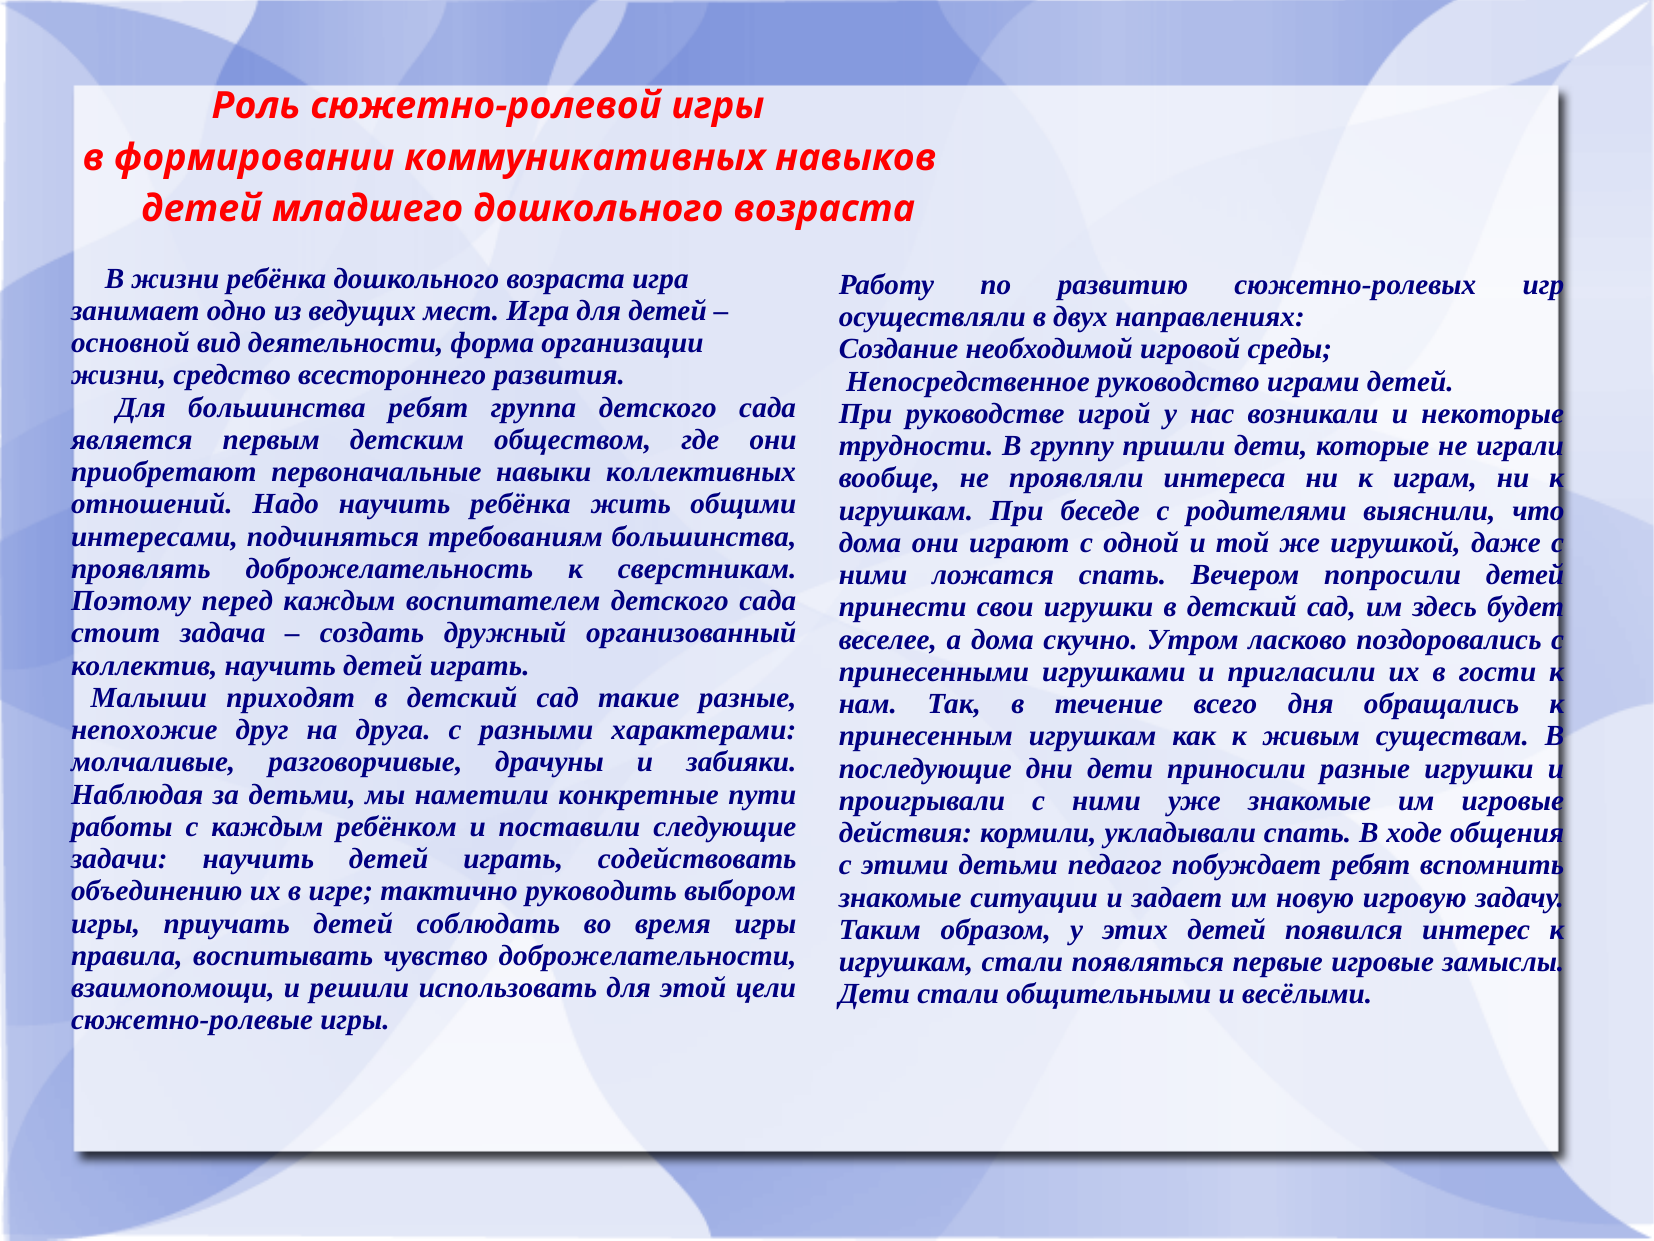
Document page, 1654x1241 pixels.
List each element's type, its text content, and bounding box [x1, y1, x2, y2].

list В жизни ребёнка дошкольного возраста игра занимает одно из ведущих мест. Игра для детей – основной вид деятельности, форма организации жизни, средство всестороннего развития. Для большинства ребят группа детского сада является первым детским обществом, где они приобретают первоначальные навыки коллективных отношений. Надо научить ребёнка жить общими интересами, подчиняться требованиям большинства, проявлять доброжелательность к сверстникам. Поэтому перед каждым воспитателем детского сада стоит задача – создать дружный организованный коллектив, научить детей играть. Малыши приходят в детский сад такие разные, непохожие друг на друга. с разными характерами: молчаливые, разговорчивые, драчуны и забияки. Наблюдая за детьми, мы наметили конкретные пути работы с каждым ребёнком и поставили следующие задачи: научить детей играть, содействовать объединению их в игре; тактично руководить выбором игры, приучать детей соблюдать во время игры правила, воспитывать чувство доброжелательности, взаимопомощи, и решили использовать для этой цели сюжетно-ролевые игры. [71, 206, 798, 1182]
list Работу по развитию сюжетно-ролевых игр осуществляли в двух направлениях: Создание необходимой игровой среды; Непосредственное руководство играми детей. При руководстве игрой у нас возникали и некоторые трудности. В группу пришли дети, которые не играли вообще, не проявляли интереса ни к играм, ни к игрушкам. При беседе с родителями выяснили, что дома они играют с одной и той же игрушкой, даже с ними ложатся спать. Вечером попросили детей принести свои игрушки в детский сад, им здесь будет веселее, а дома скучно. Утром ласково поздоровались с принесенными игрушками и пригласили их в гости к нам. Так, в течение всего дня обращались к принесенным игрушкам как к живым существам. В последующие дни дети приносили разные игрушки и проигрывали с ними уже знакомые им игровые действия: кормили, укладывали спать. В ходе общения с этими детьми педагог побуждает ребят вспомнить знакомые ситуации и задает им новую игровую задачу. Таким образом, у этих детей появился интерес к игрушкам, стали появляться первые игровые замыслы. Дети стали общительными и весёлыми. [838, 236, 1565, 1093]
title Роль сюжетно-ролевой игры в формировании коммуникативных навыков детей младшего дошкольного возраста [82, 49, 1571, 257]
picture [0, 0, 1654, 1241]
